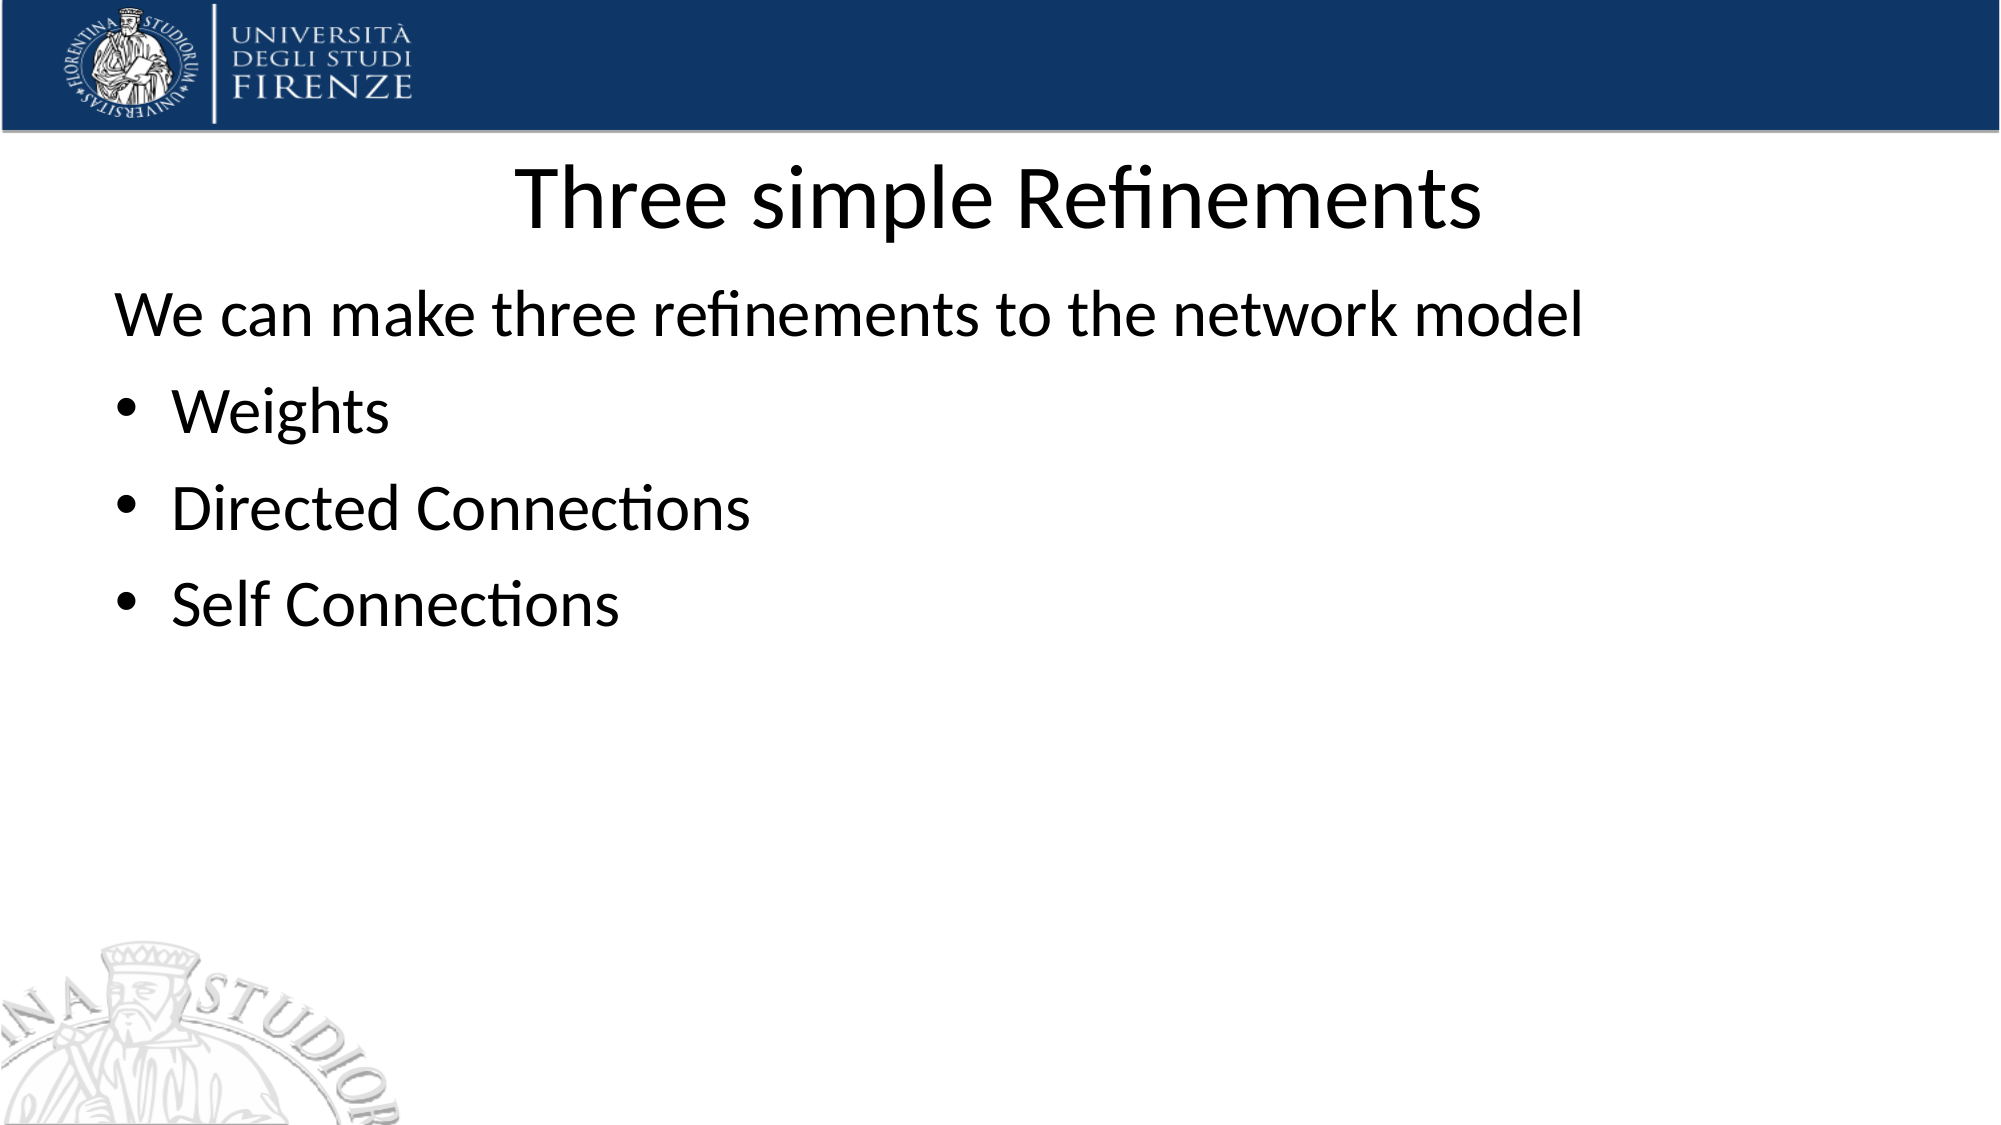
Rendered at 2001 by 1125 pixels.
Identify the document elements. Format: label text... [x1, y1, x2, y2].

list We can make three refinements to the network model Weights Directed Connections Self Connections [99, 262, 1900, 999]
title Three simple Refinements [99, 98, 1900, 262]
